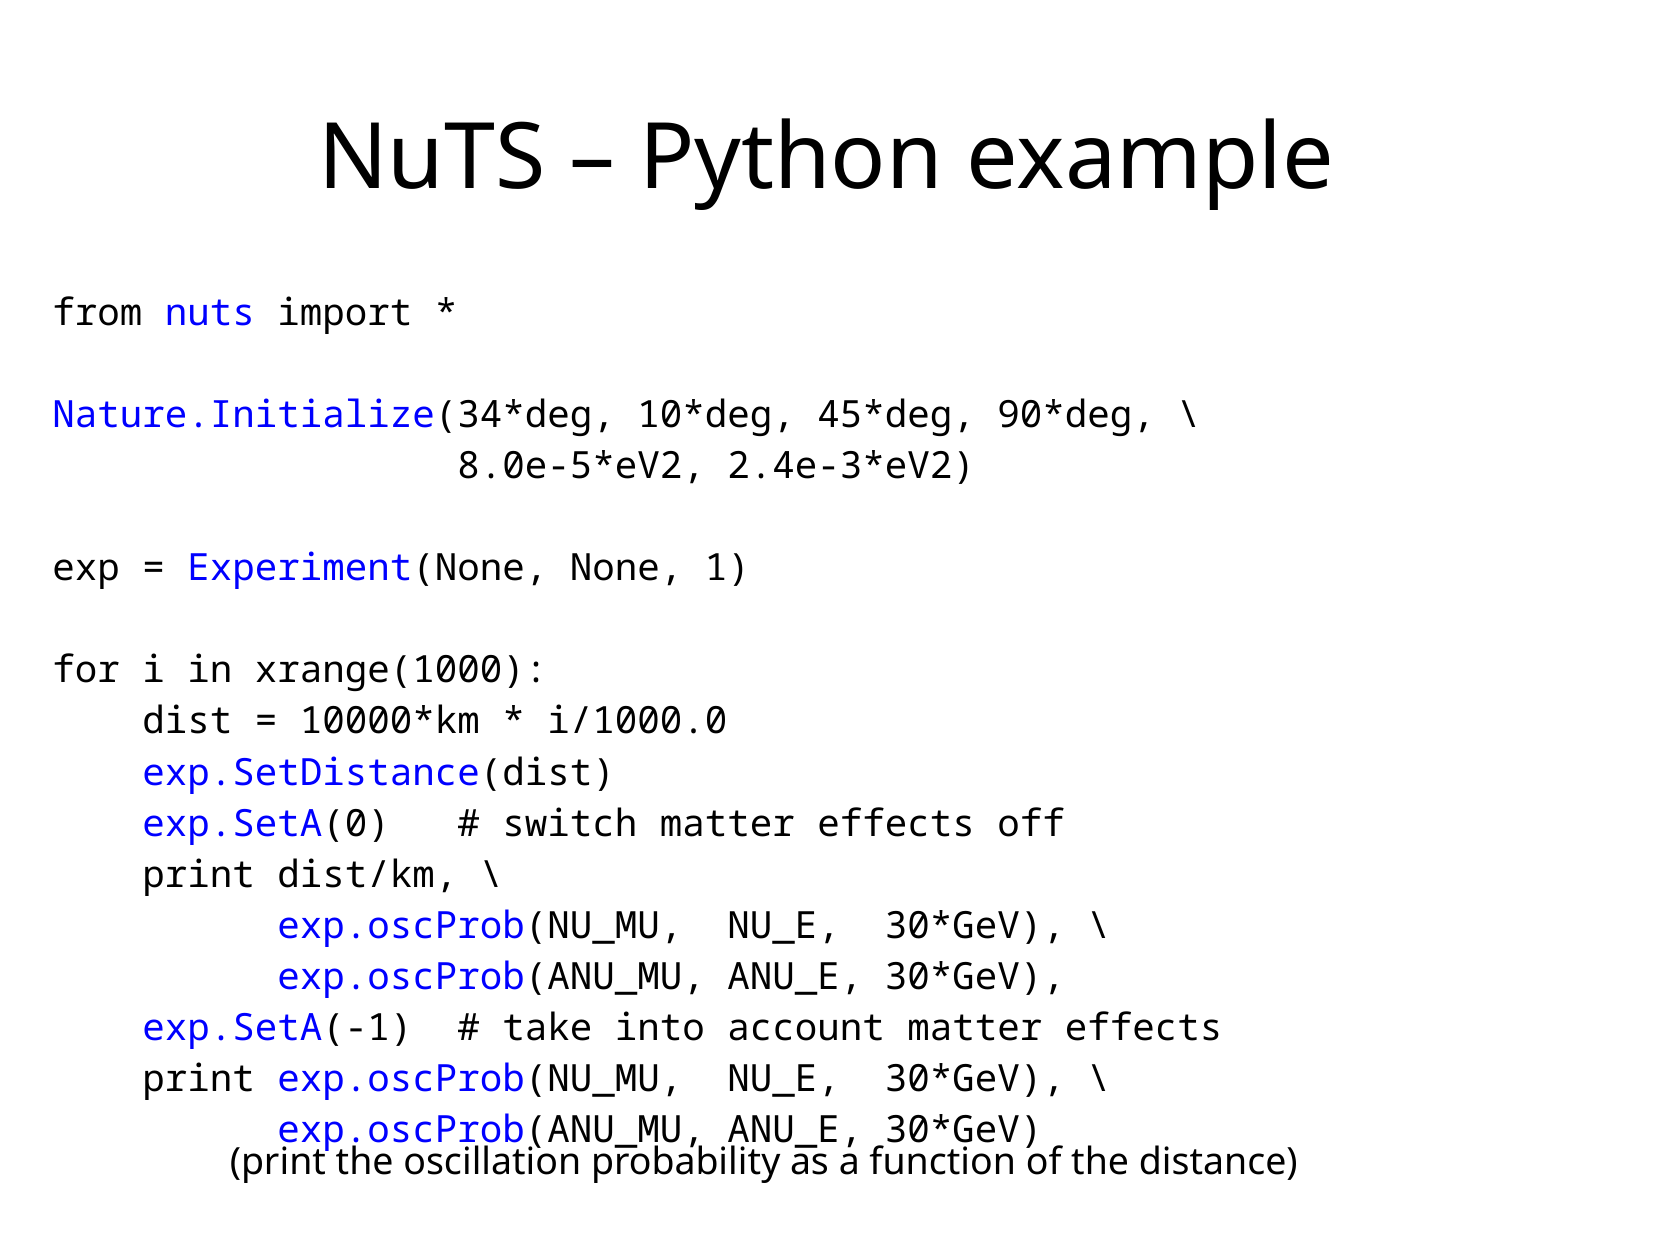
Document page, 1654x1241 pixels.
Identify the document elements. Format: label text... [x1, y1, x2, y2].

text_box from nuts import * Nature.Initialize(34*deg, 10*deg, 45*deg, 90*deg, \ 8.0e-5*eV2, 2.4e-3*eV2) exp = Experiment(None, None, 1) for i in xrange(1000): dist = 10000*km * i/1000.0 exp.SetDistance(dist) exp.SetA(0) # switch matter effects off print dist/km, \ exp.oscProb(NU_MU, NU_E, 30*GeV), \ exp.oscProb(ANU_MU, ANU_E, 30*GeV), exp.SetA(-1) # take into account matter effects print exp.oscProb(NU_MU, NU_E, 30*GeV), \ exp.oscProb(ANU_MU, ANU_E, 30*GeV) [37, 278, 1576, 1077]
title NuTS – Python example [82, 56, 1571, 250]
text_box (print the oscillation probability as a function of the distance) [214, 1127, 1378, 1201]
